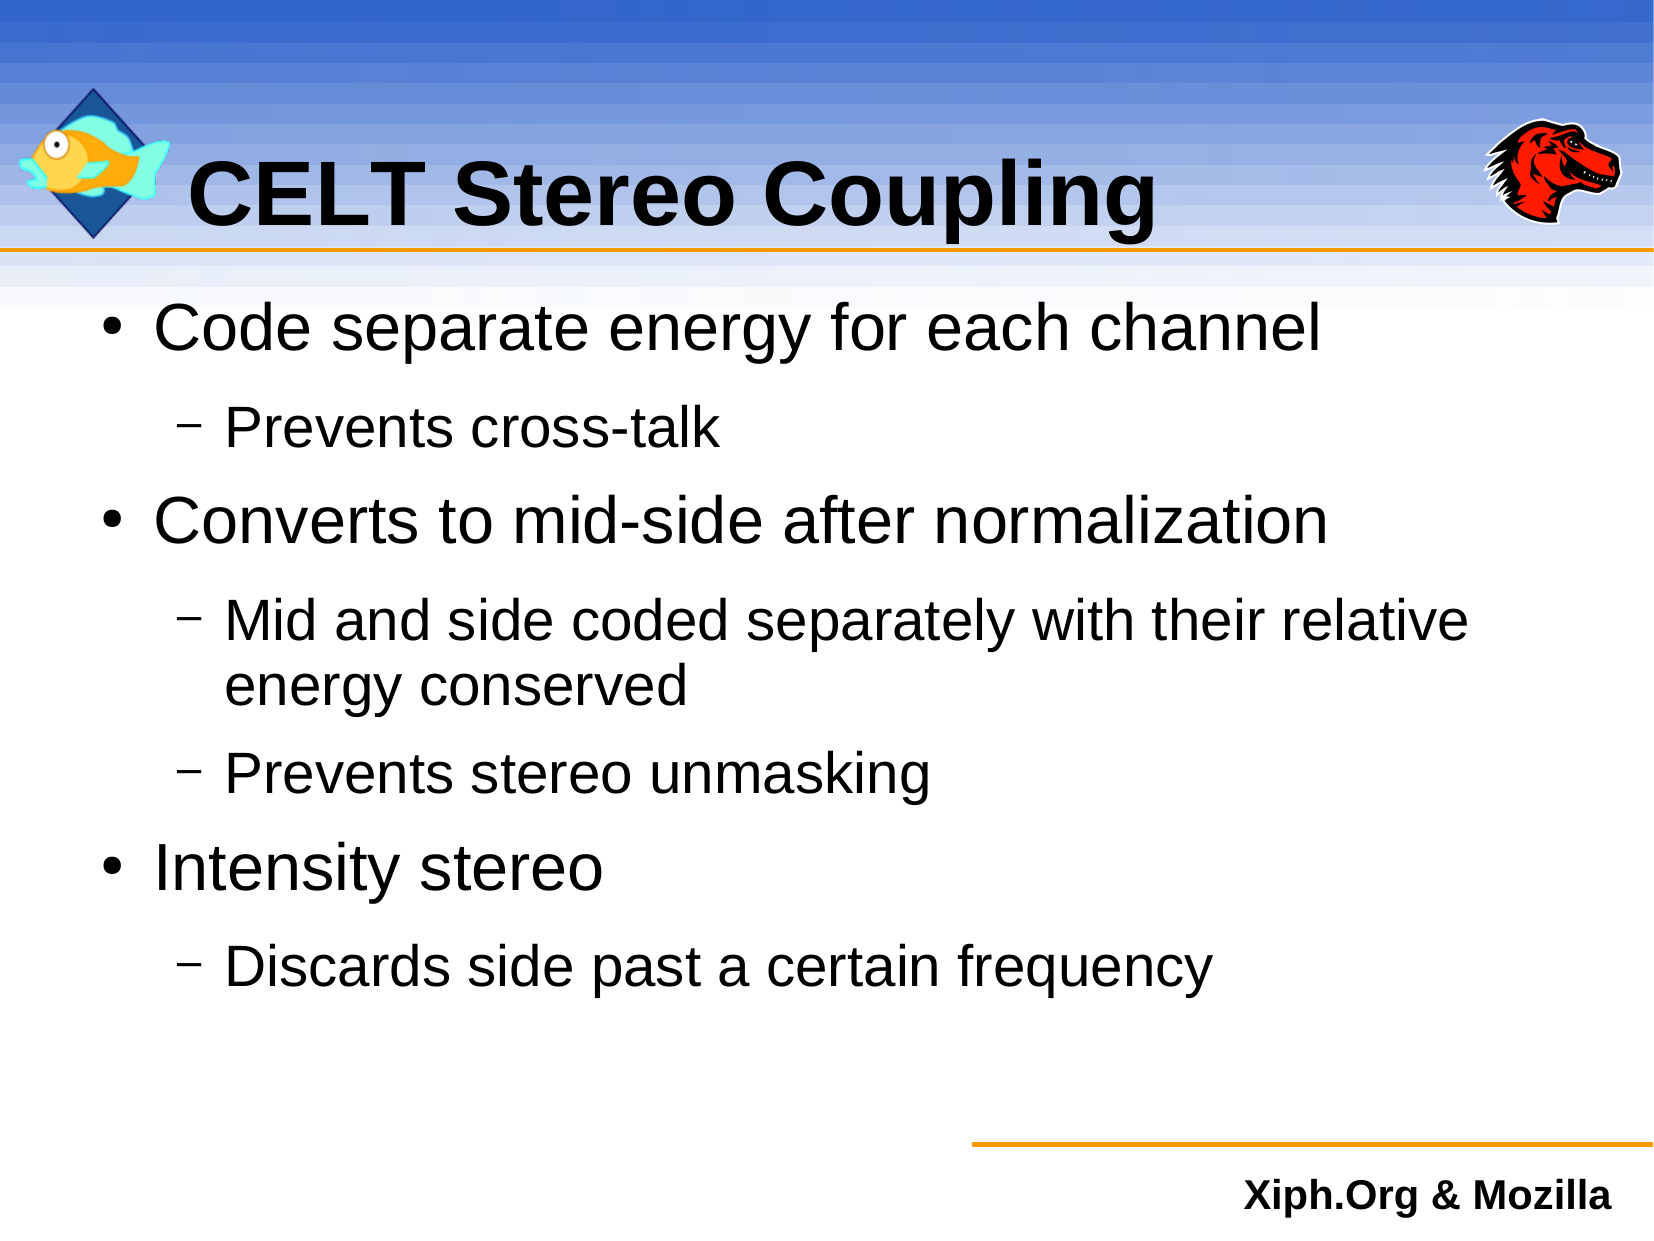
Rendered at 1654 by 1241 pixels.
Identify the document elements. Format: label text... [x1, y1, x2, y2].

list Code separate energy for each channel Prevents cross-talk Converts to mid-side after normalization Mid and side coded separately with their relative energy conserved Prevents stereo unmasking Intensity stereo Discards side past a certain frequency [82, 290, 1538, 1146]
picture [0, 252, 1654, 1241]
picture [0, 0, 1654, 248]
title CELT Stereo Coupling [187, 37, 1558, 245]
